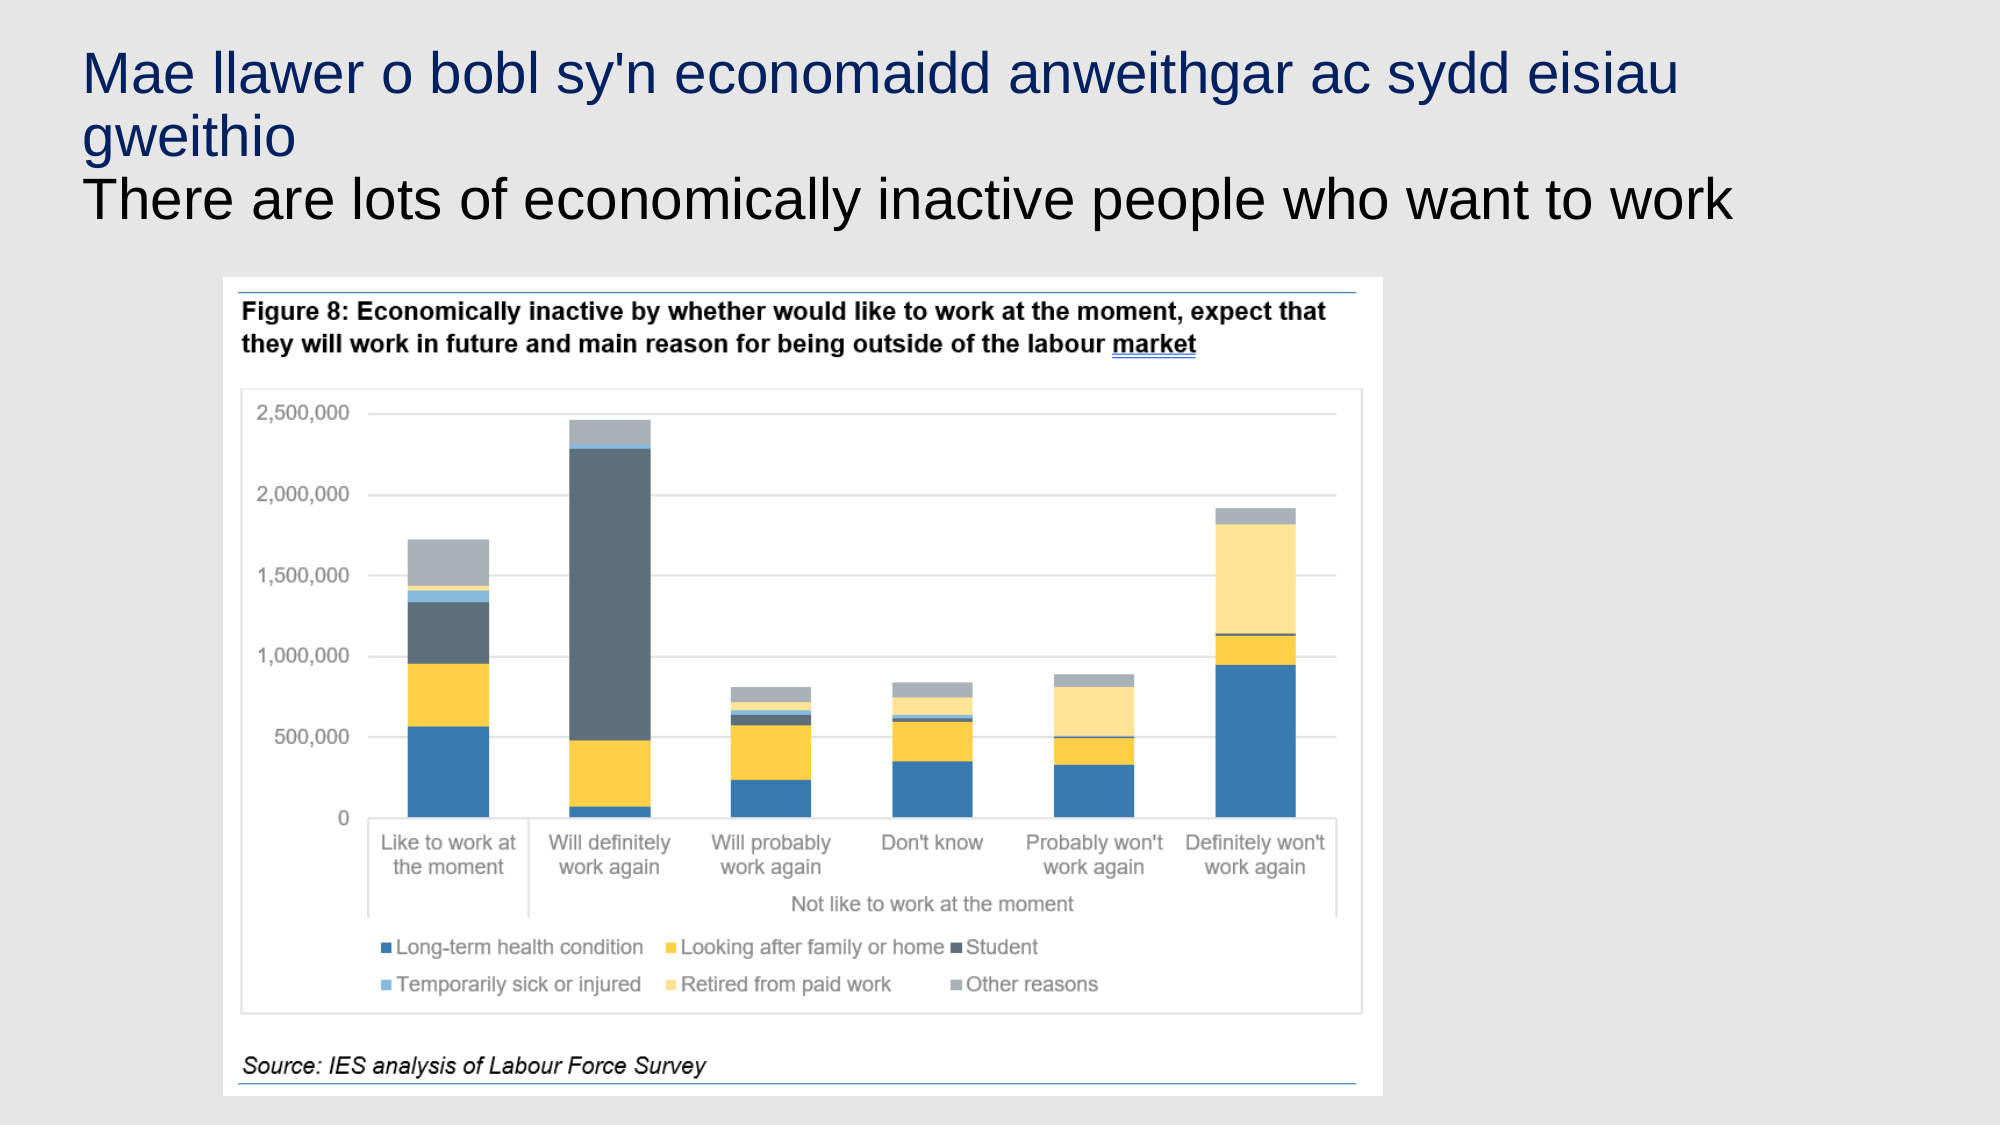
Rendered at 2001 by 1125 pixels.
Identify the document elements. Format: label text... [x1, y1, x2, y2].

picture [223, 277, 1383, 1096]
title Mae llawer o bobl sy'n economaidd anweithgar ac sydd eisiau gweithio There are lots of economically inactive people who want to work [67, 29, 1793, 247]
